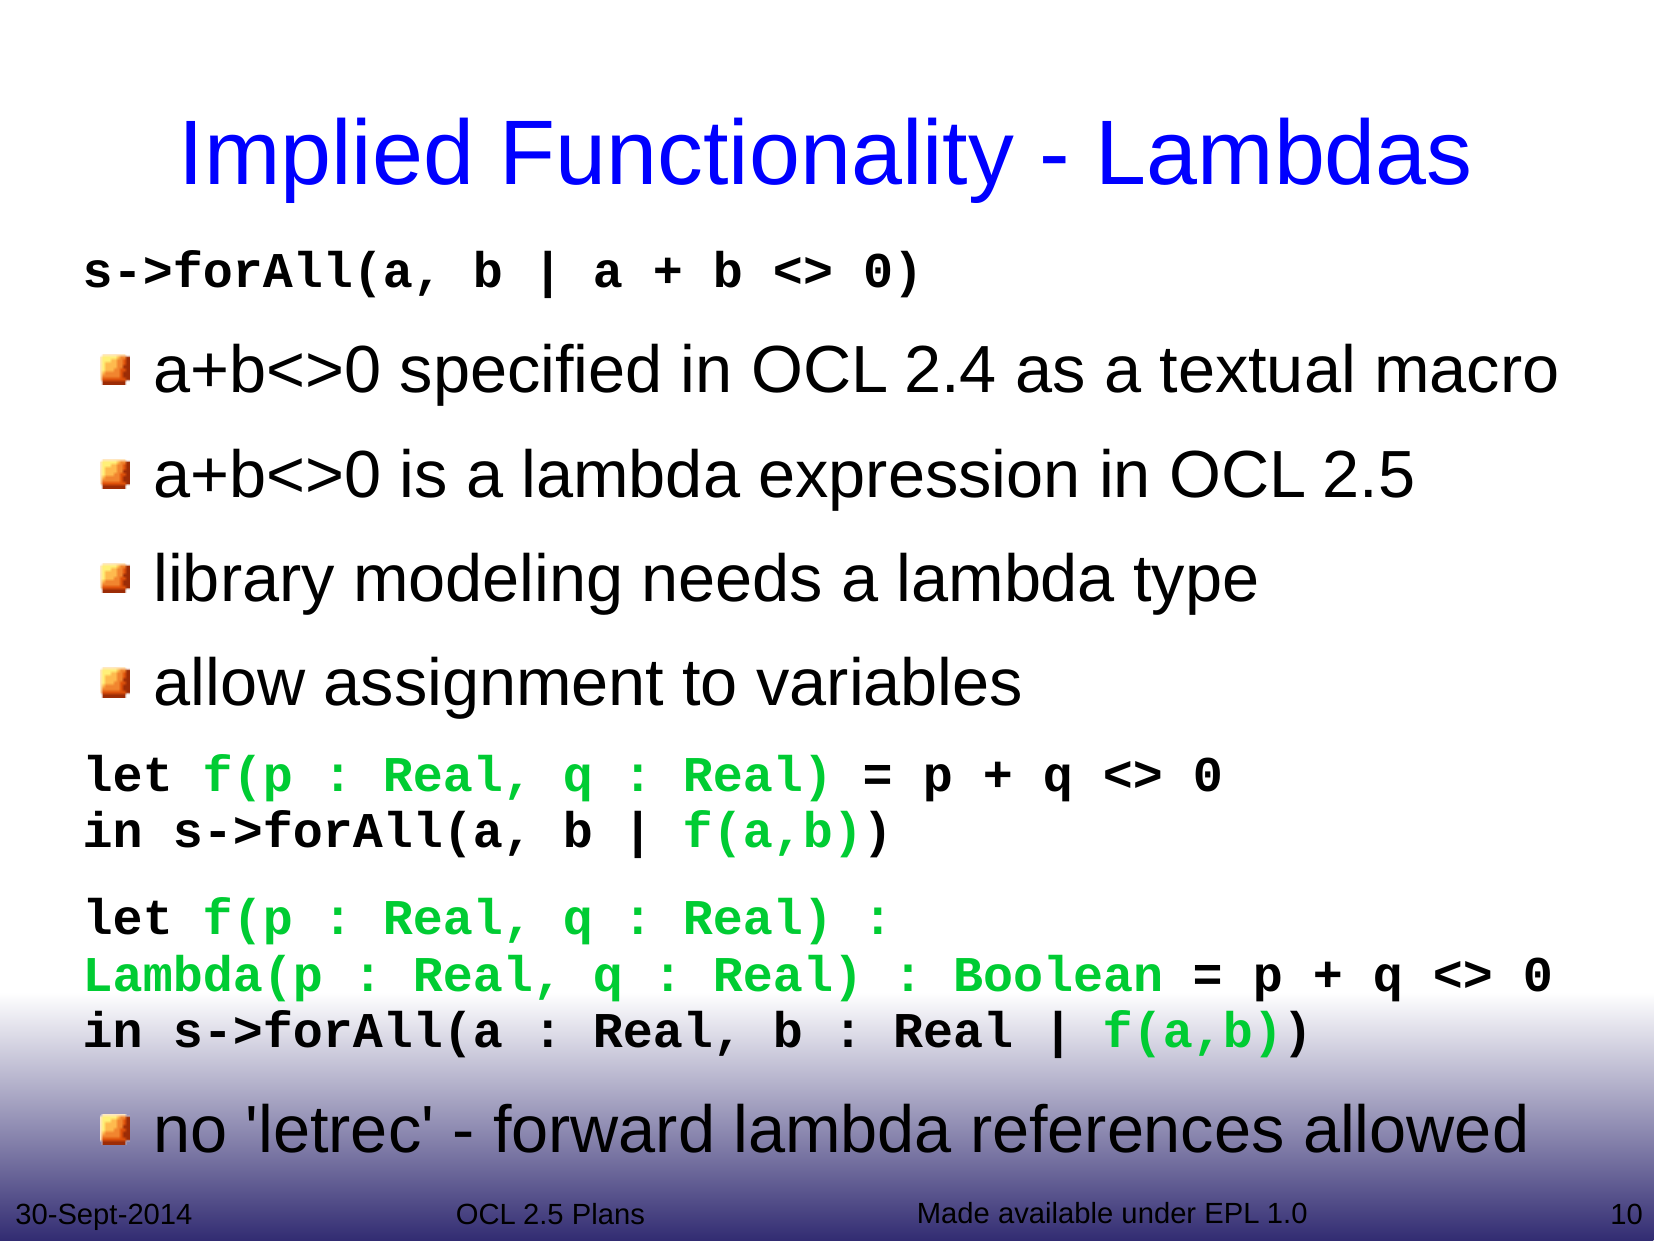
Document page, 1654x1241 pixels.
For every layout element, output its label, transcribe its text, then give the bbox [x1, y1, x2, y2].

list s->forAll(a, b | a + b <> 0) a+b<>0 specified in OCL 2.4 as a textual macro a+b<>0 is a lambda expression in OCL 2.5 library modeling needs a lambda type allow assignment to variables let f(p : Real, q : Real) = p + q <> 0 in s->forAll(a, b | f(a,b)) let f(p : Real, q : Real) : Lambda(p : Real, q : Real) : Boolean = p + q <> 0 in s->forAll(a : Real, b : Real | f(a,b)) no 'letrec' - forward lambda references allowed [82, 246, 1571, 1212]
title Implied Functionality - Lambdas [82, 49, 1571, 246]
